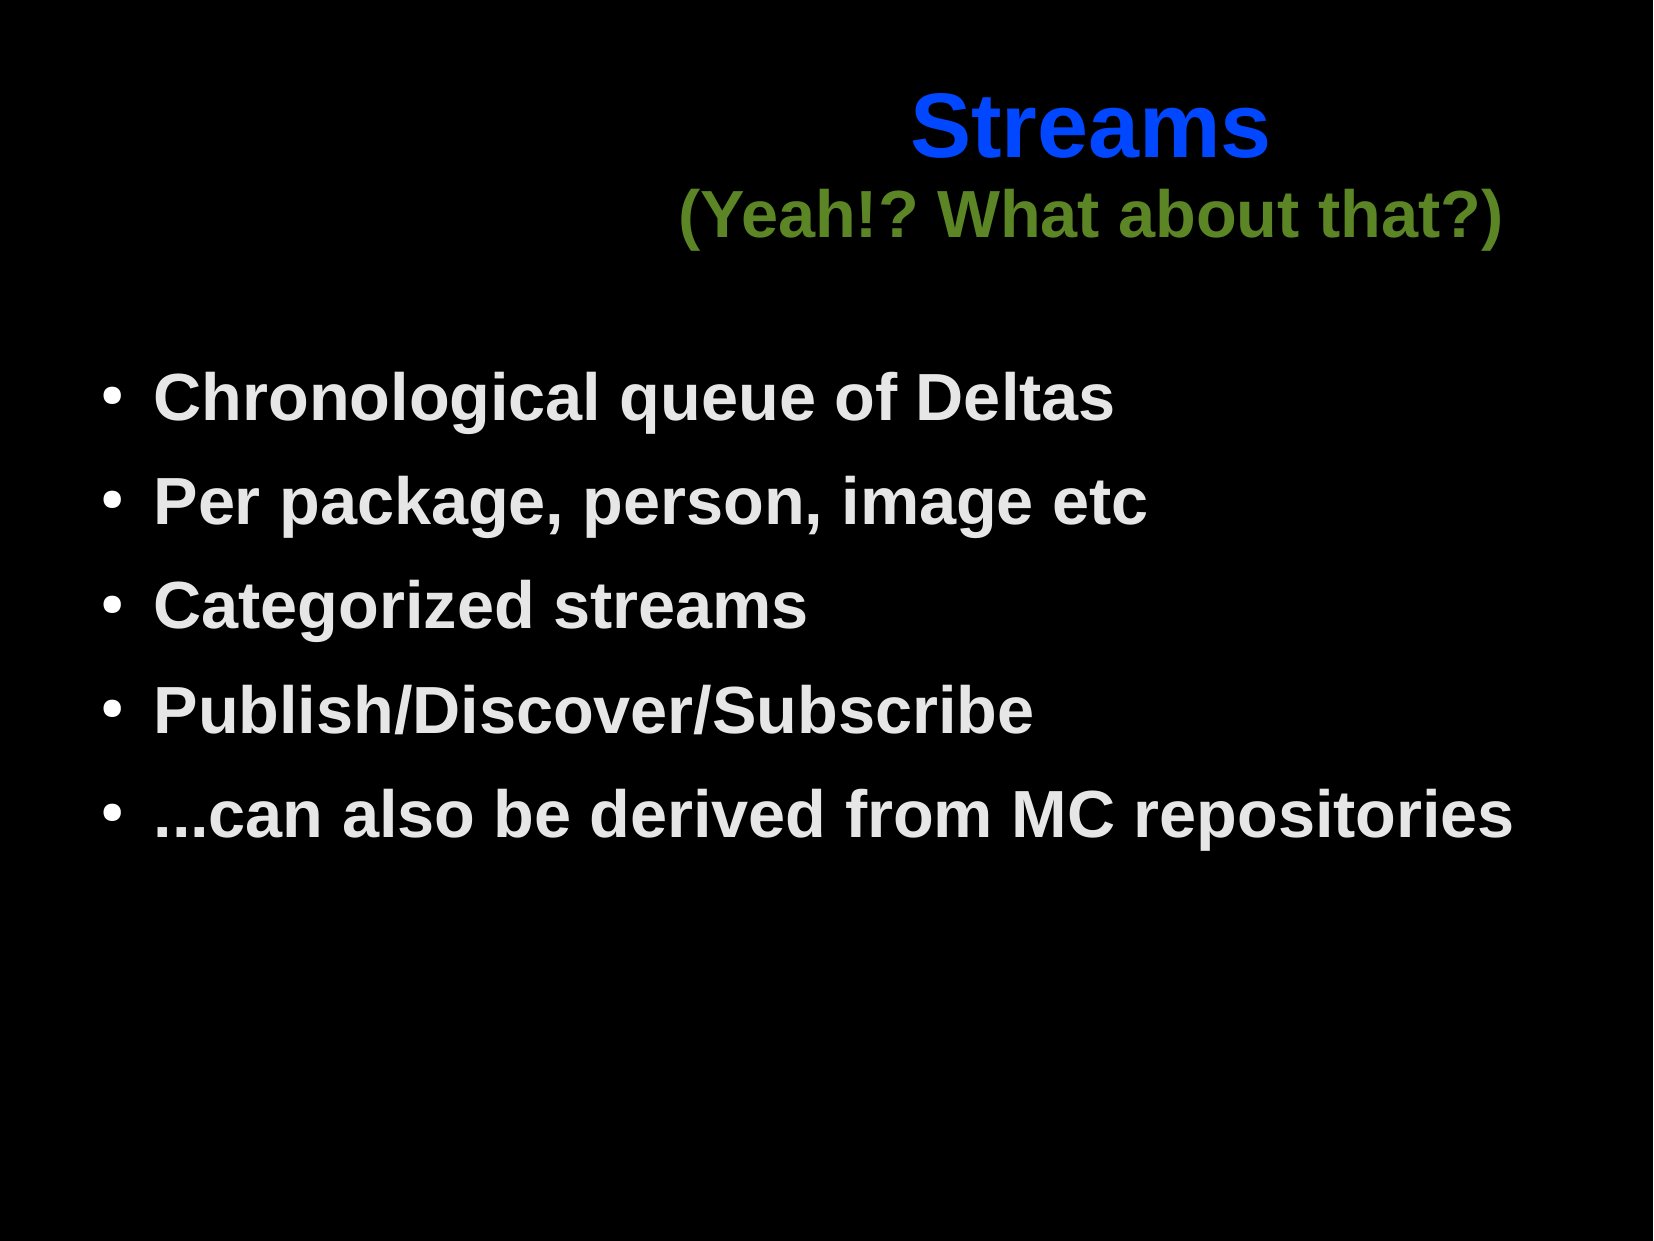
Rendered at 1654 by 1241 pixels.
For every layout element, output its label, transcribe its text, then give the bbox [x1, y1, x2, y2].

list Chronological queue of Deltas Per package, person, image etc Categorized streams Publish/Discover/Subscribe ...can also be derived from MC repositories [82, 360, 1571, 1095]
title Streams (Yeah!? What about that?) [607, 56, 1576, 271]
